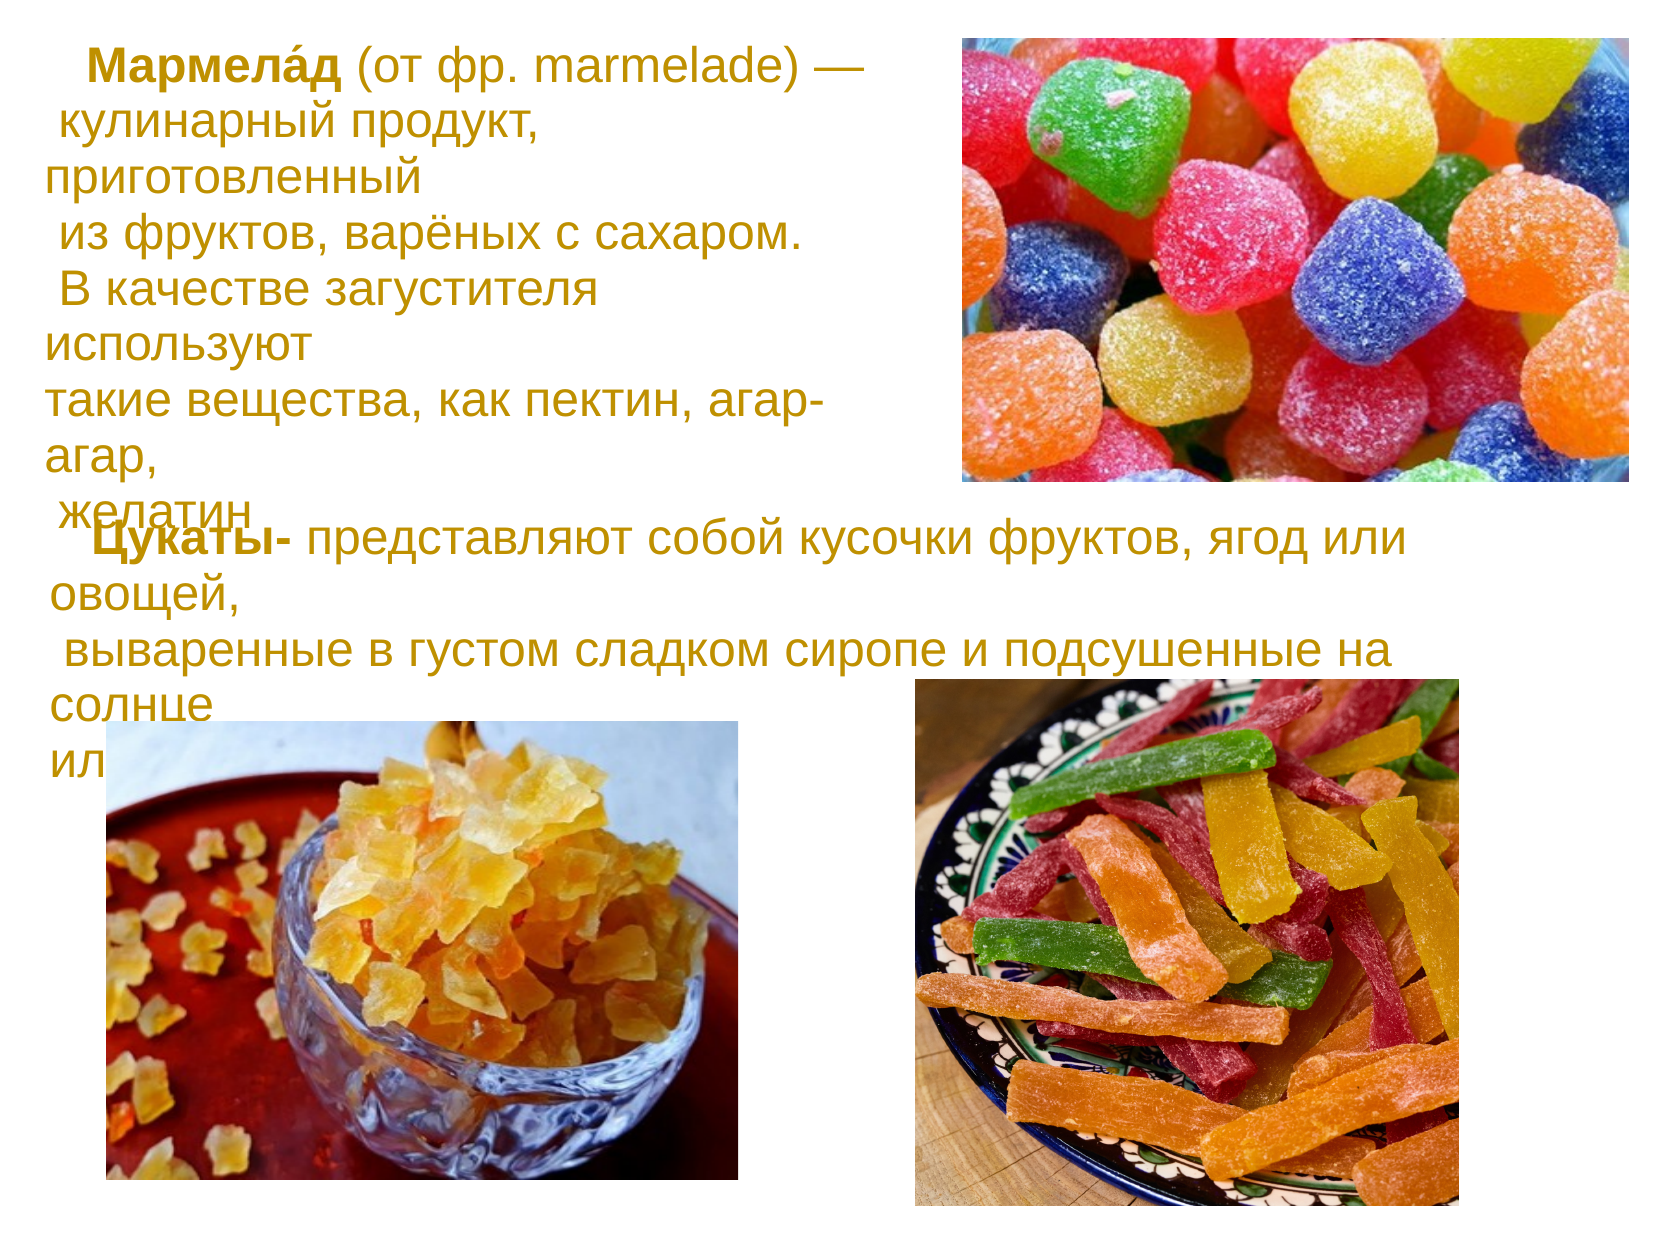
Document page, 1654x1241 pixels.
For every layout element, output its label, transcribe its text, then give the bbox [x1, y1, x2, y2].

text_box Цукаты- представляют собой кусочки фруктов, ягод или овощей, вываренные в густом сладком сиропе и подсушенные на солнце или в духовке. [34, 501, 1565, 686]
picture [962, 38, 1629, 482]
picture [915, 679, 1459, 1206]
picture [106, 721, 739, 1182]
text_box Мармела́д (от фр. marmelade) — кулинарный продукт, приготовленный из фруктов, варёных с сахаром. В качестве загустителя используют такие вещества, как пектин, агар-агар, желатин [29, 29, 886, 437]
